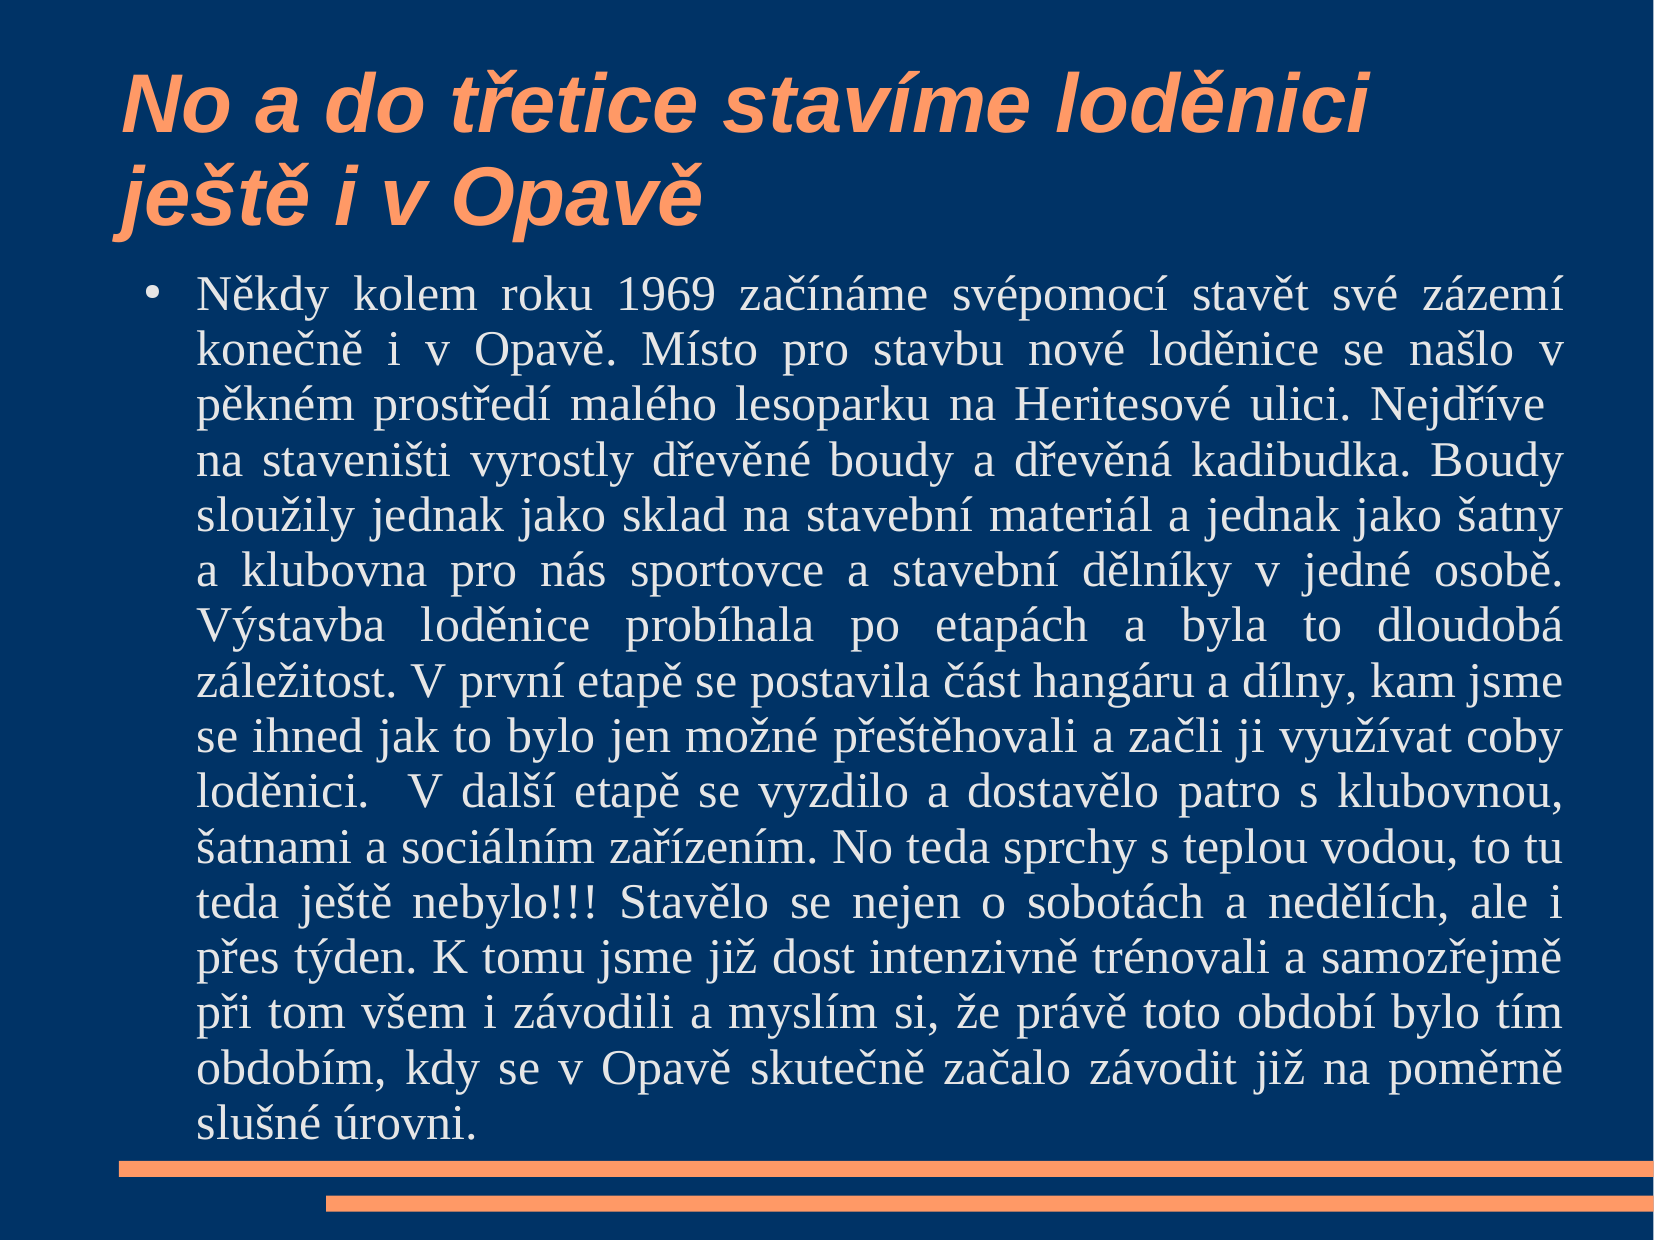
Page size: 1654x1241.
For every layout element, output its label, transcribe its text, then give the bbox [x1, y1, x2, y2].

list Někdy kolem roku 1969 začínáme svépomocí stavět své zázemí konečně i v Opavě. Místo pro stavbu nové loděnice se našlo v pěkném prostředí malého lesoparku na Heritesové ulici. Nejdříve na staveništi vyrostly dřevěné boudy a dřevěná kadibudka. Boudy sloužily jednak jako sklad na stavební materiál a jednak jako šatny a klubovna pro nás sportovce a stavební dělníky v jedné osobě. Výstavba loděnice probíhala po etapách a byla to dloudobá záležitost. V první etapě se postavila část hangáru a dílny, kam jsme se ihned jak to bylo jen možné přeštěhovali a začli ji využívat coby loděnici. V další etapě se vyzdilo a dostavělo patro s klubovnou, šatnami a sociálním zařízením. No teda sprchy s teplou vodou, to tu teda ještě nebylo!!! Stavělo se nejen o sobotách a nedělích, ale i přes týden. K tomu jsme již dost intenzivně trénovali a samozřejmě při tom všem i závodili a myslím si, že právě toto období bylo tím obdobím, kdy se v Opavě skutečně začalo závodit již na poměrně slušné úrovni. [125, 265, 1565, 1213]
title No a do třetice stavíme loděnici ještě i v Opavě [121, 46, 1534, 254]
